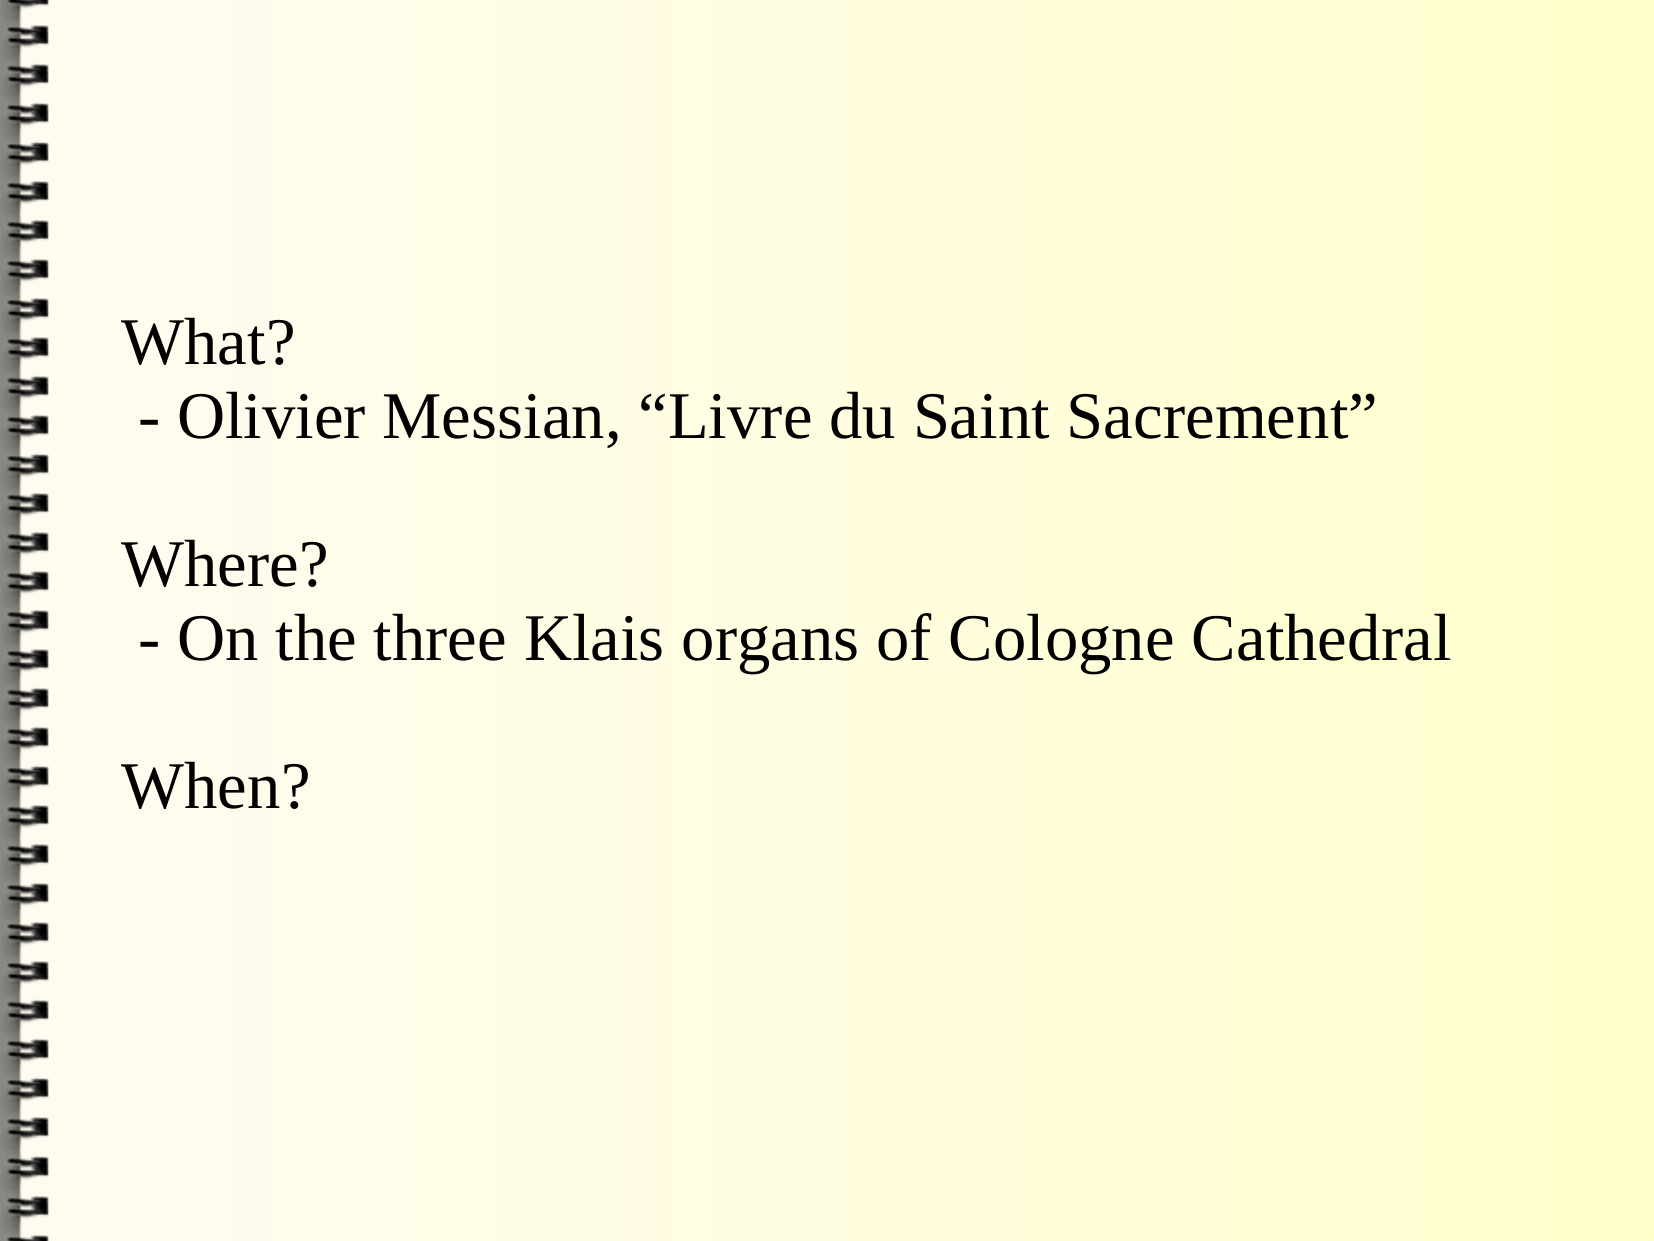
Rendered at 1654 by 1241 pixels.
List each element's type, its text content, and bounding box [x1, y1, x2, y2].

subtitle What? - Olivier Messian, “Livre du Saint Sacrement” Where? - On the three Klais organs of Cologne Cathedral When? [121, 112, 1534, 1164]
picture [0, 0, 1654, 1241]
